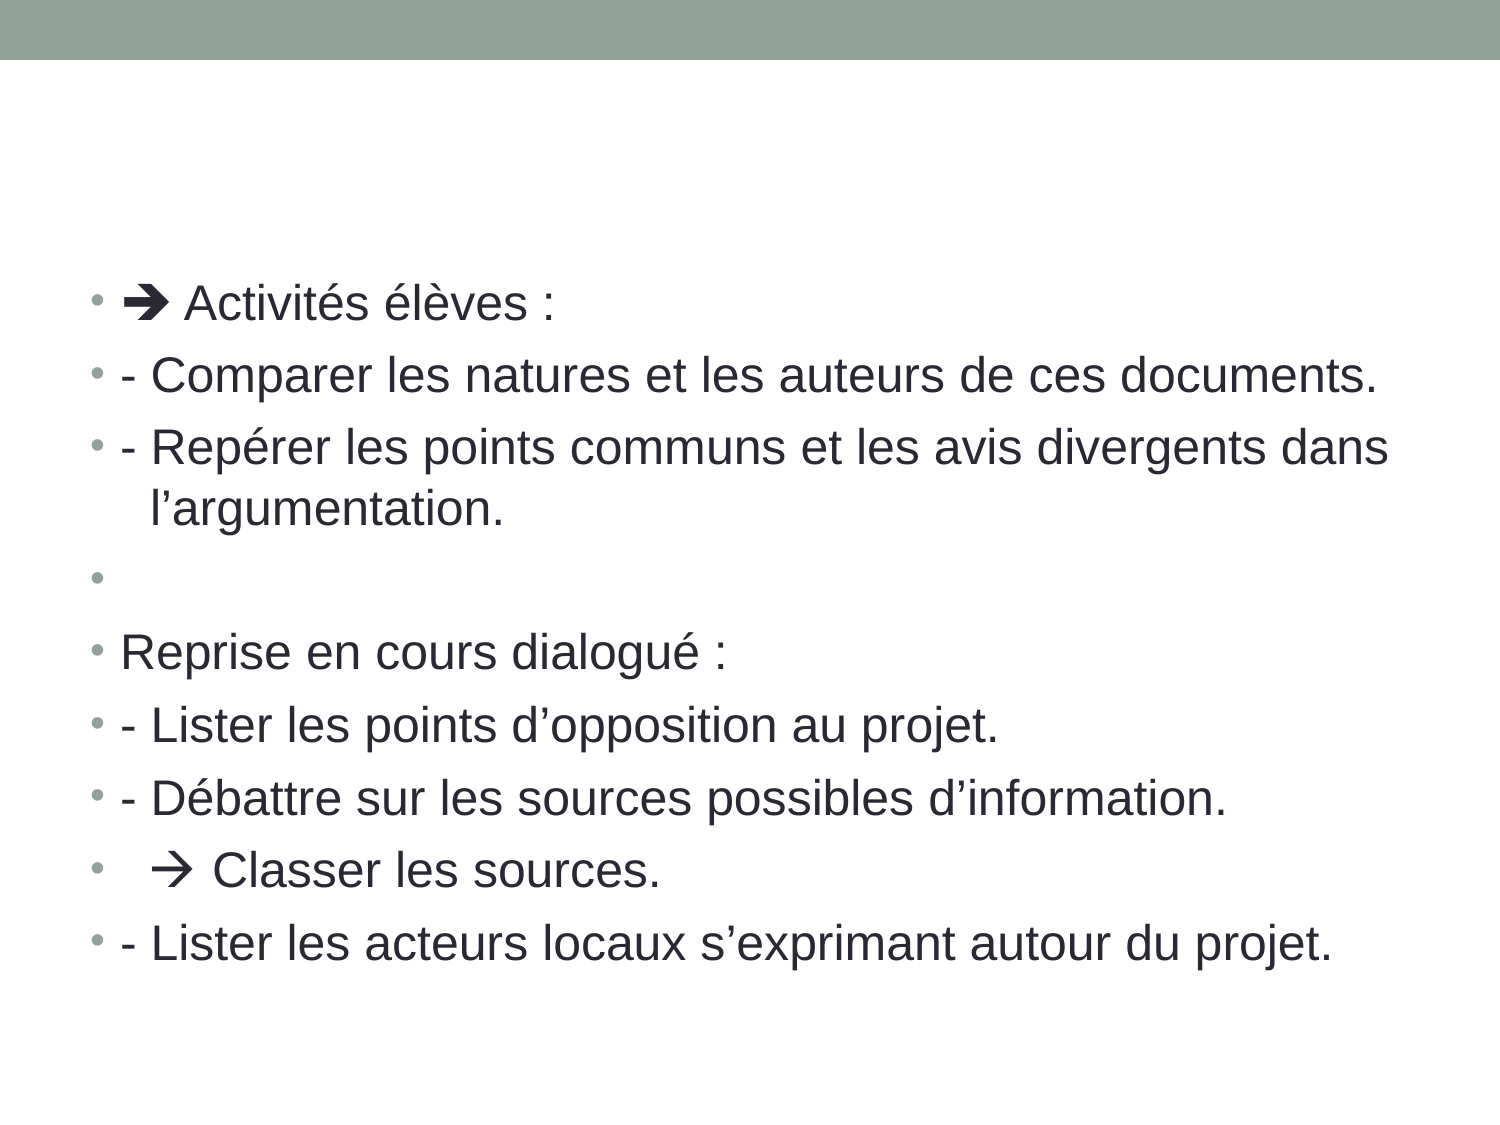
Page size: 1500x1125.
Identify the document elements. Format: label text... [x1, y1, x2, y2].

list  Activités élèves : - Comparer les natures et les auteurs de ces documents. - Repérer les points communs et les avis divergents dans l’argumentation. Reprise en cours dialogué : - Lister les points d’opposition au projet. - Débattre sur les sources possibles d’information.  Classer les sources. - Lister les acteurs locaux s’exprimant autour du projet. [75, 262, 1426, 1063]
